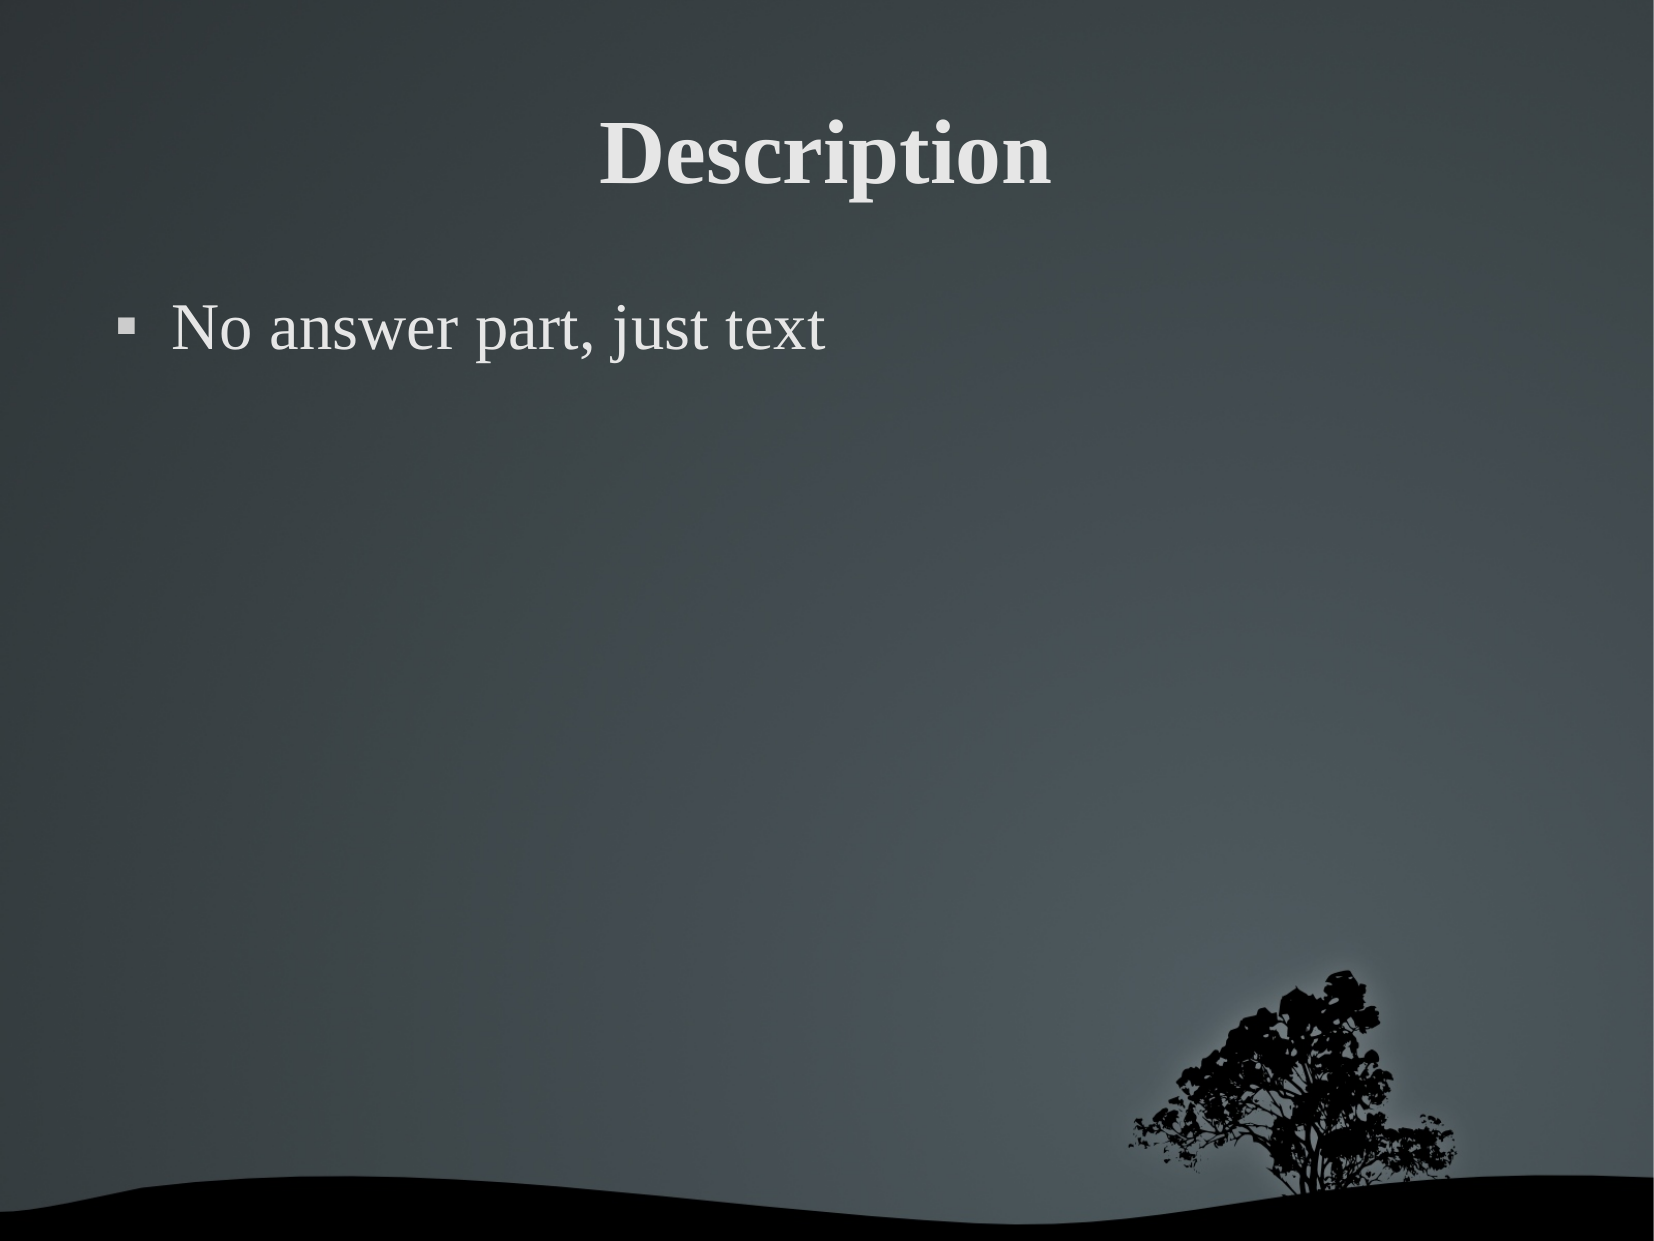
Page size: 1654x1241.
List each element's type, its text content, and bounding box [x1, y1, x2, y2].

list No answer part, just text [82, 290, 1571, 1094]
title Description [82, 56, 1571, 250]
picture [0, 0, 1654, 1241]
